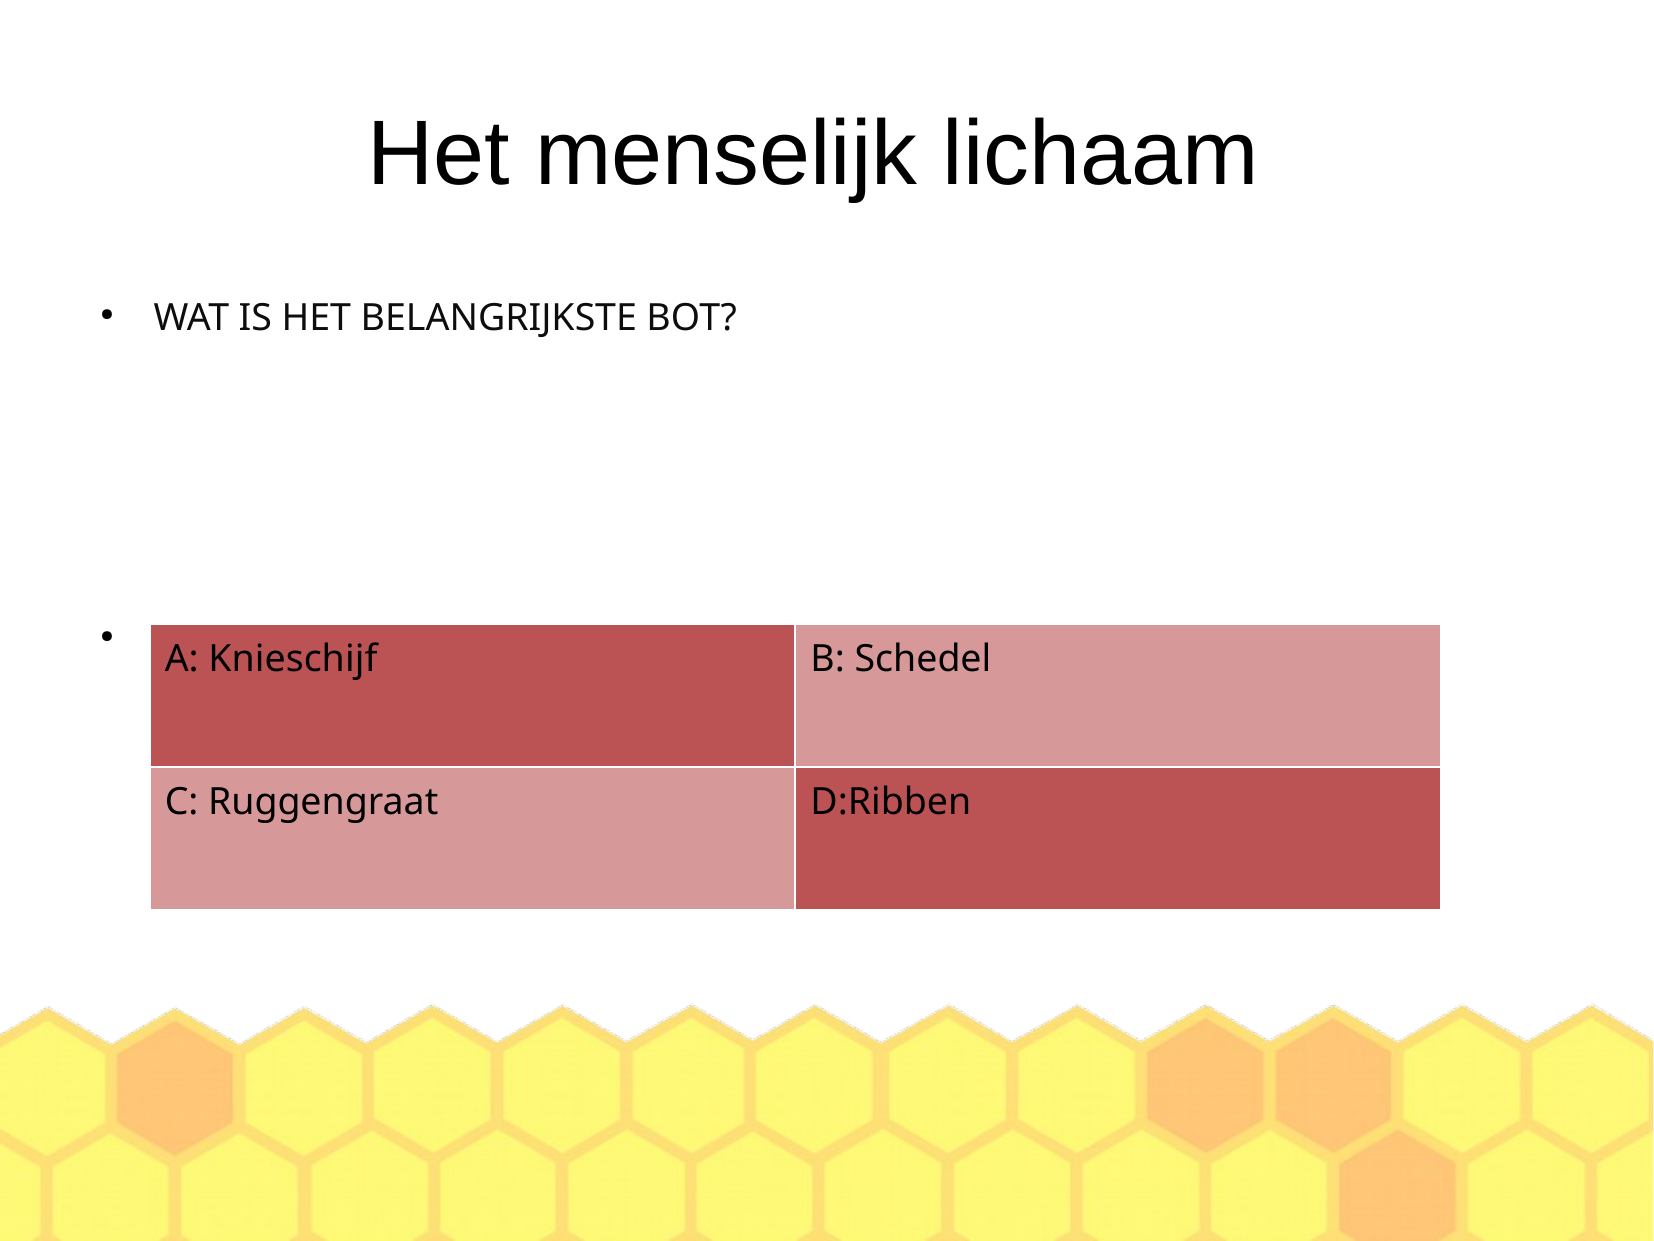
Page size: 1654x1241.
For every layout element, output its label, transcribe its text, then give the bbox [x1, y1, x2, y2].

picture [0, 1001, 1654, 1241]
table_cell C: Ruggengraat [151, 768, 794, 909]
title Het menselijk lichaam [82, 49, 1571, 257]
table_cell D:Ribben [796, 768, 1440, 909]
list Wat is het belangrijkste bot? [82, 290, 1571, 1010]
table_header A: Knieschijf [151, 625, 794, 766]
table_header B: Schedel [796, 625, 1440, 766]
